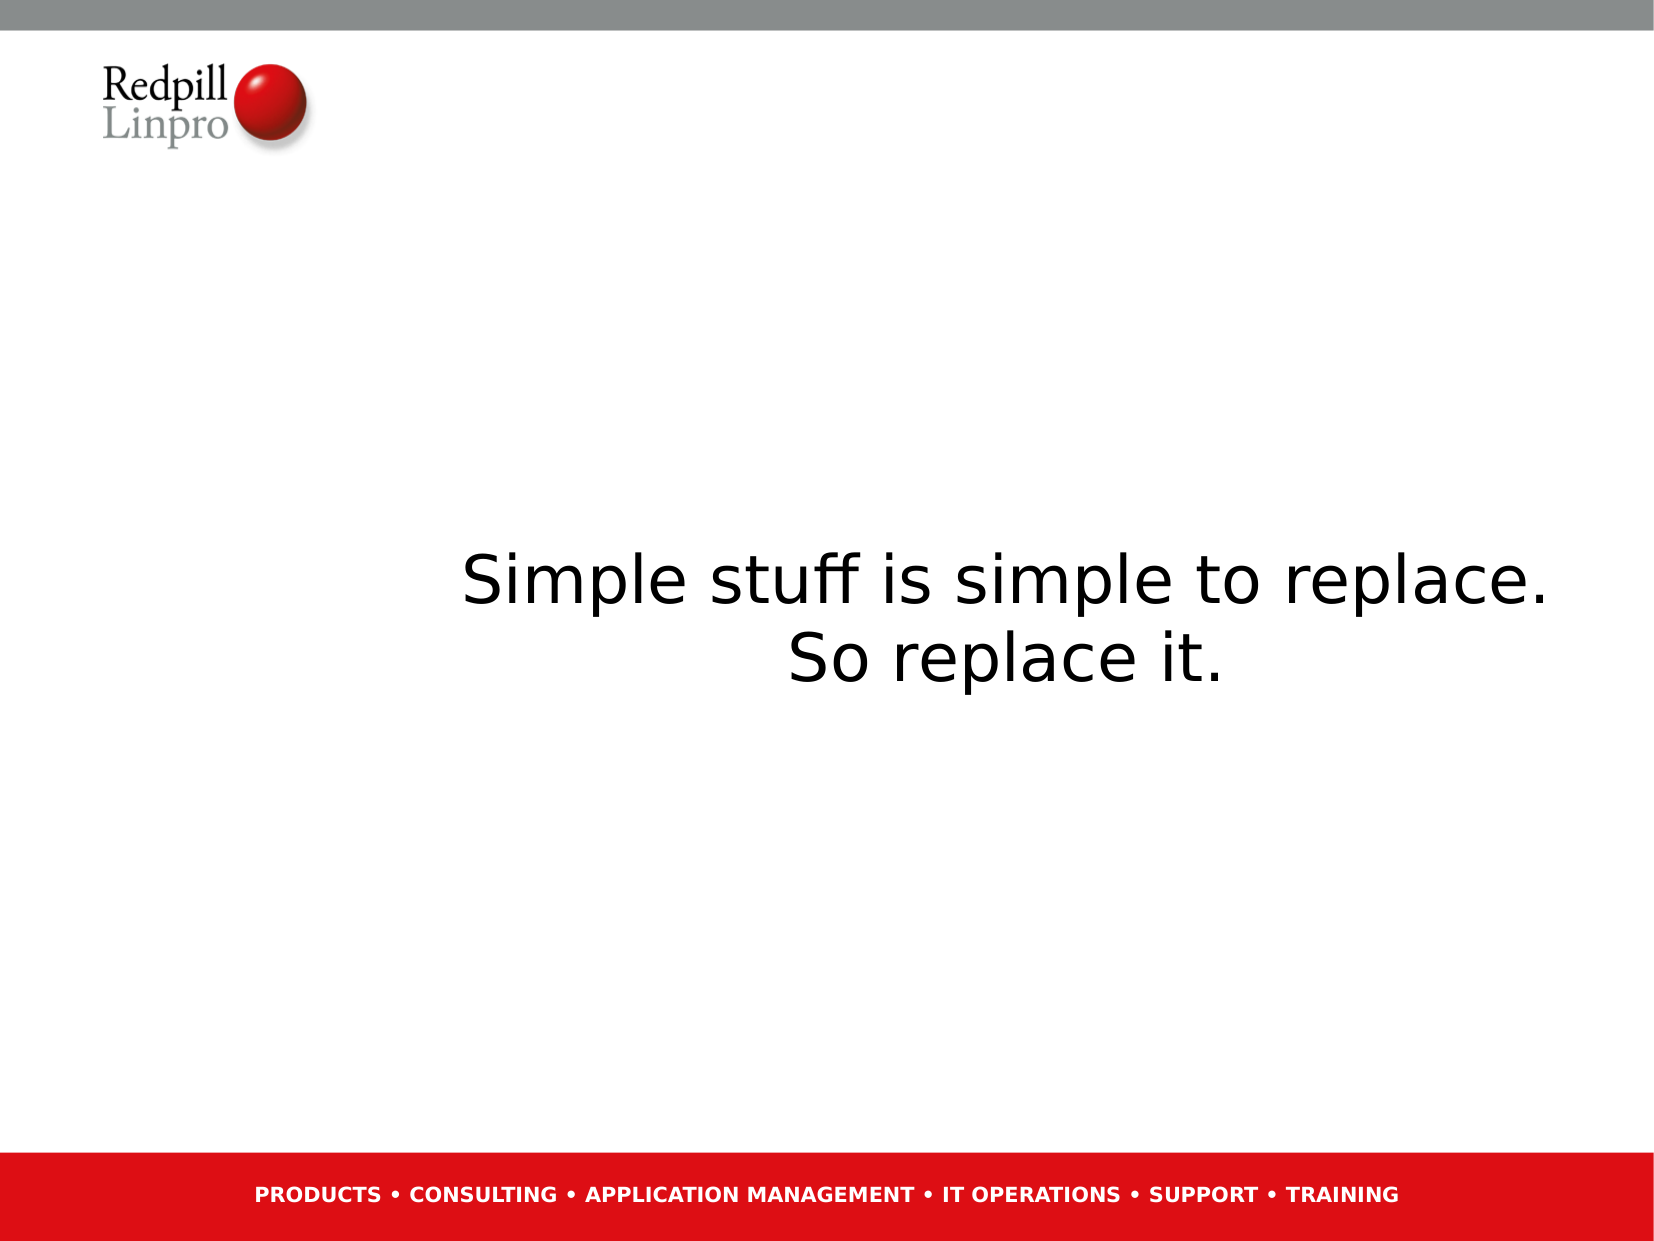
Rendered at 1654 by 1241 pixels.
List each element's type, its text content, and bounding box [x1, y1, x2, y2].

picture [0, 0, 1654, 1241]
subtitle Simple stuff is simple to replace. So replace it. [442, 49, 1571, 1190]
